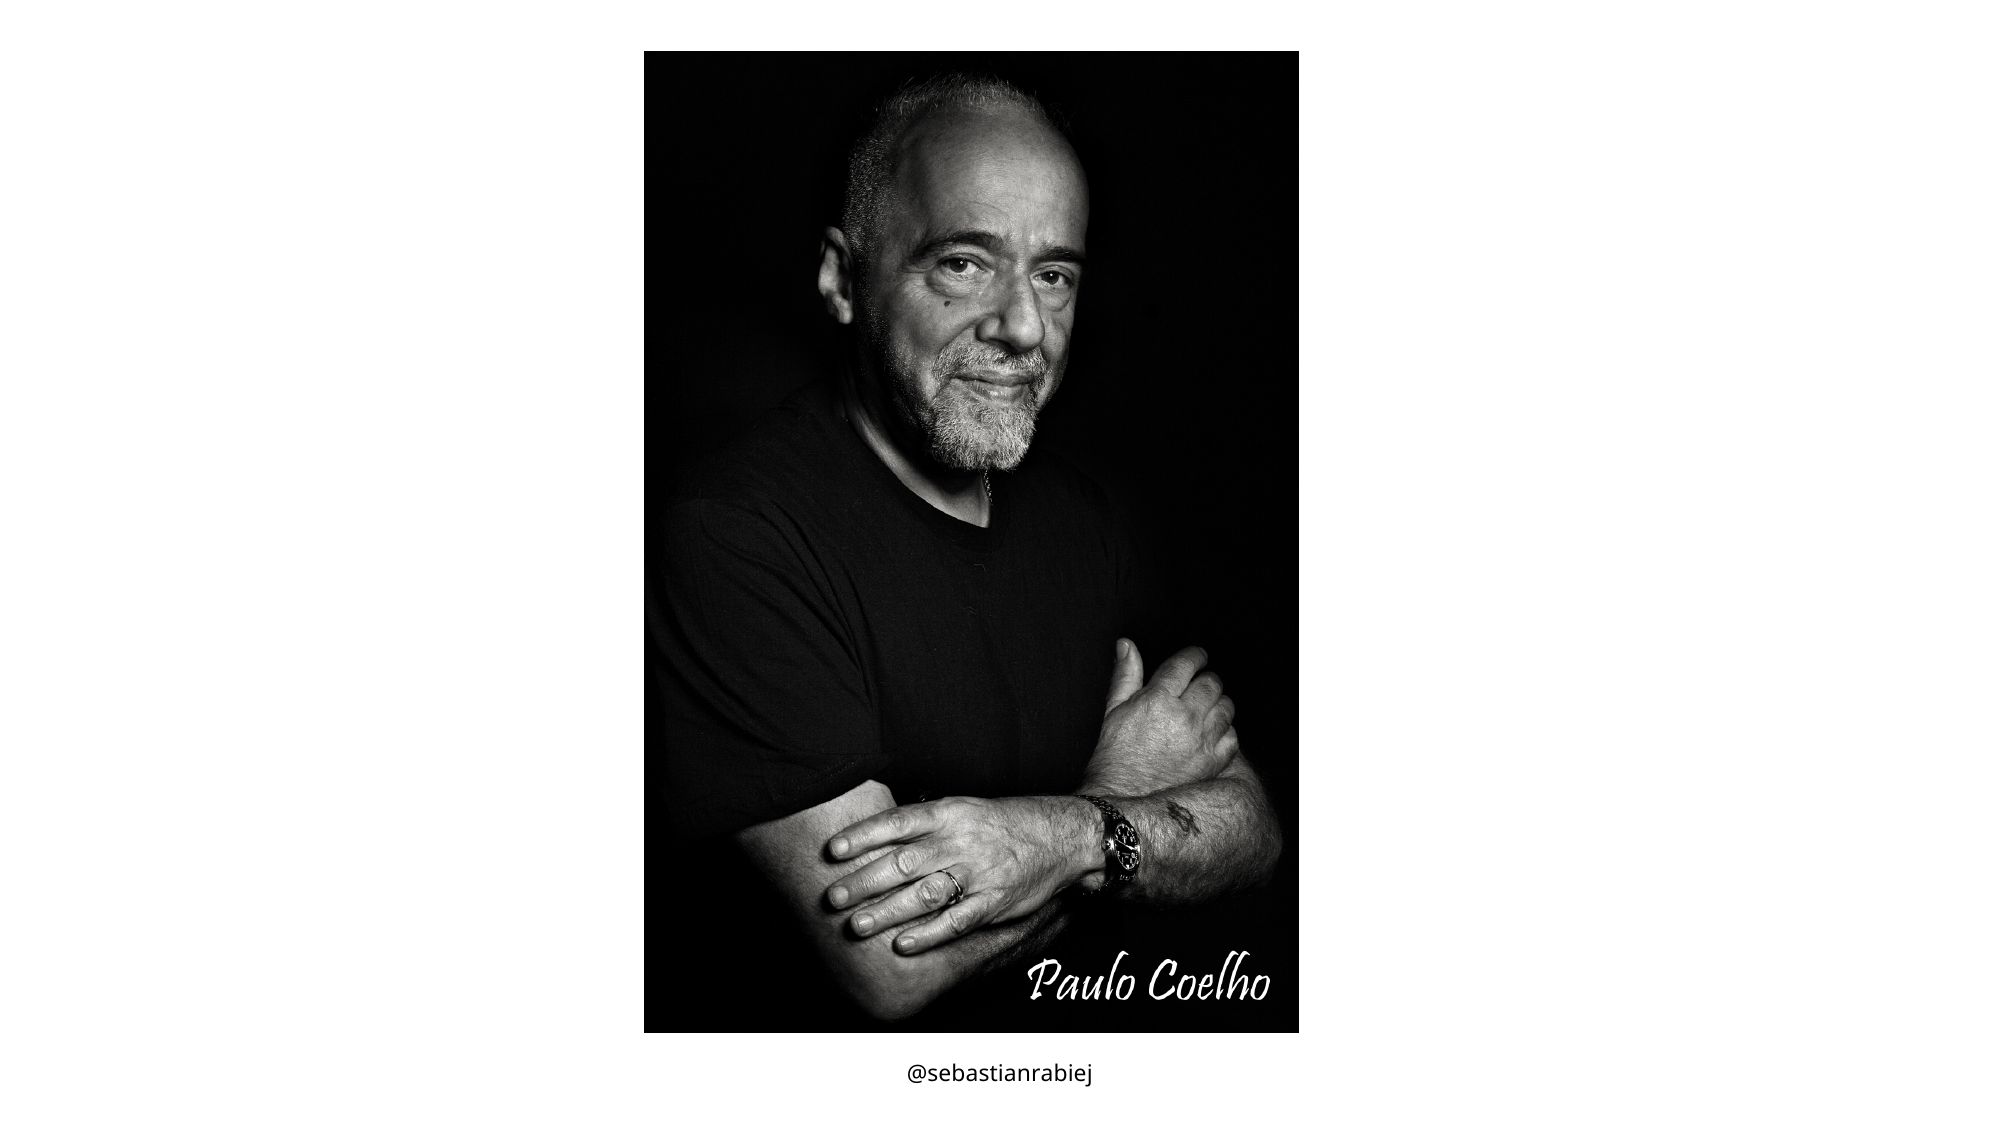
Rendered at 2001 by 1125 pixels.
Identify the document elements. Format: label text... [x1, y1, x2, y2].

picture [644, 51, 1299, 1033]
text_box @sebastianrabiej [662, 1042, 1338, 1103]
